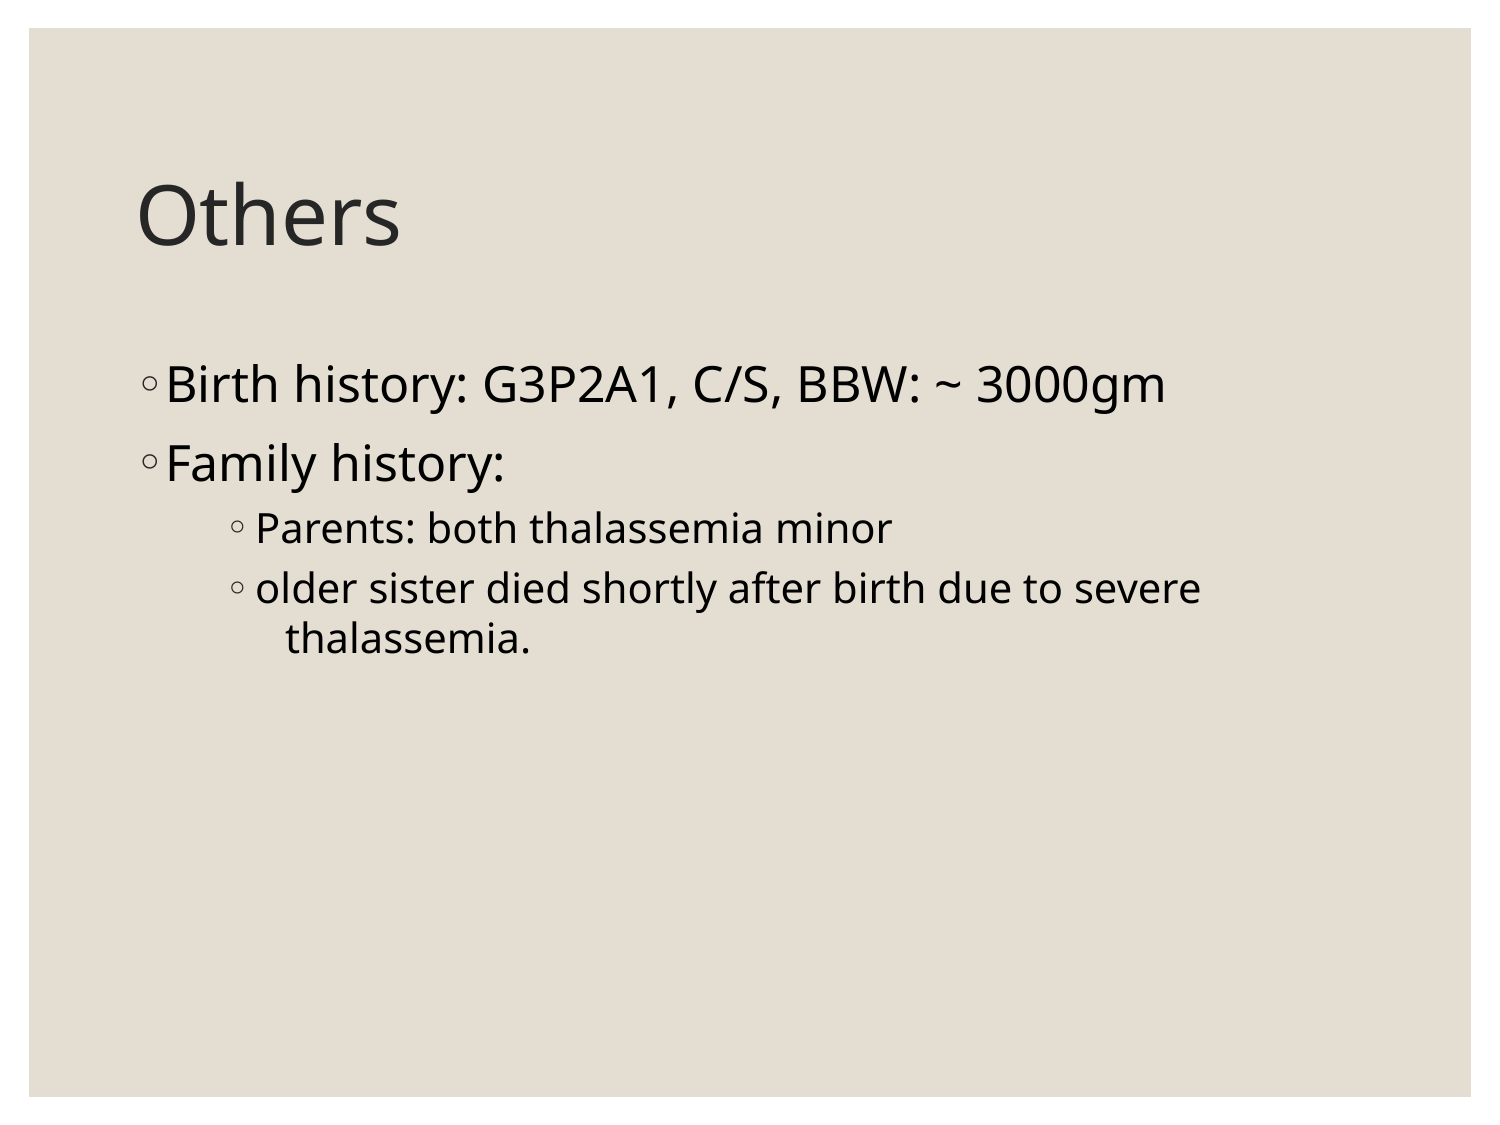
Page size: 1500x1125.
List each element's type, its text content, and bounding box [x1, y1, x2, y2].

list Birth history: G3P2A1, C/S, BBW: ~ 3000gm Family history: Parents: both thalassemia minor older sister died shortly after birth due to severe thalassemia. [120, 345, 1380, 991]
title Others [120, 105, 1380, 331]
